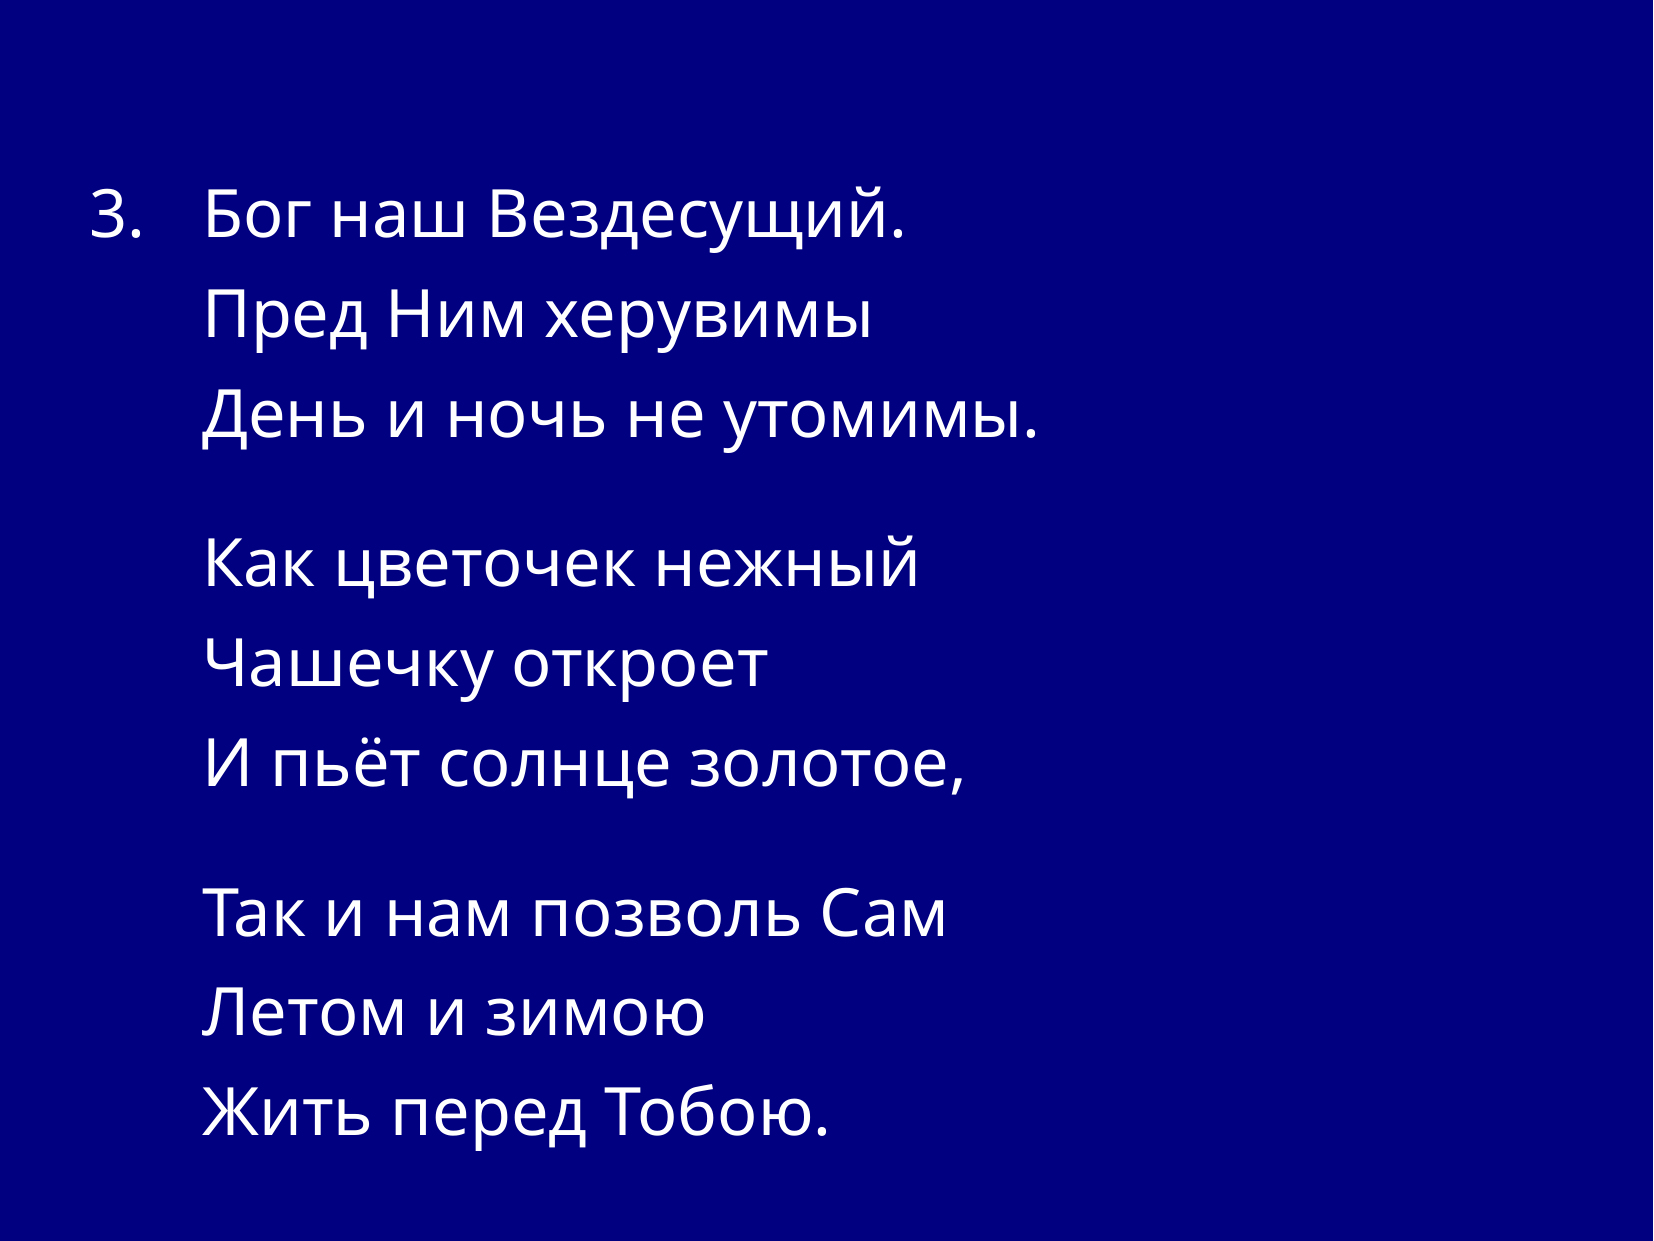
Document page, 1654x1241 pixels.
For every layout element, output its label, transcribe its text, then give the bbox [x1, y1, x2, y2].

text_box 3. Бог наш Вездесущий. Пред Ним херувимы День и ночь не утомимы. Как цветочек нежный Чашечку откроет И пьёт солнце золотое, Так и нам позволь Сам Летом и зимою Жить перед Тобою. [75, 150, 1576, 1163]
